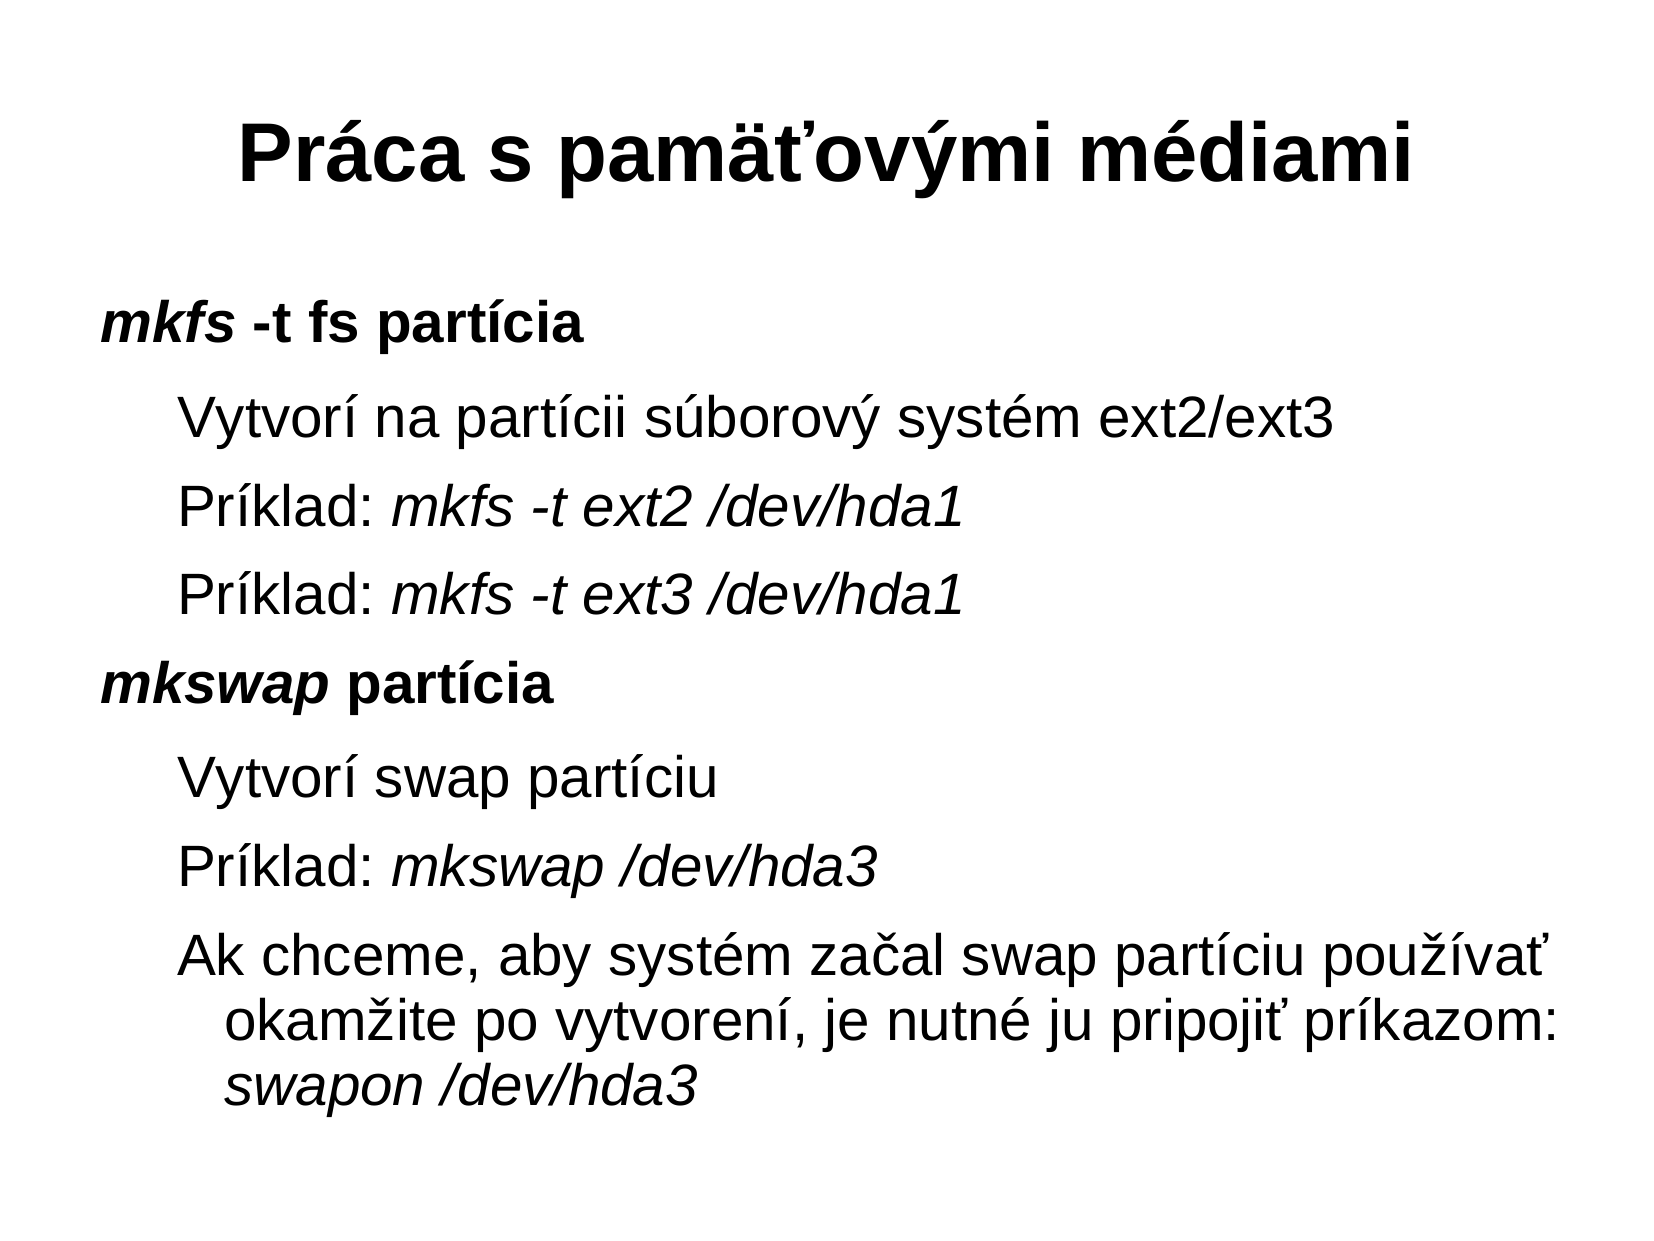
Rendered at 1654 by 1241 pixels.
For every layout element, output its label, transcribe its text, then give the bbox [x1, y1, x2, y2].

title Práca s pamäťovými médiami [82, 49, 1571, 257]
list mkfs -t fs partícia Vytvorí na partícii súborový systém ext2/ext3 Príklad: mkfs -t ext2 /dev/hda1 Príklad: mkfs -t ext3 /dev/hda1 mkswap partícia Vytvorí swap partíciu Príklad: mkswap /dev/hda3 Ak chceme, aby systém začal swap partíciu používať okamžite po vytvorení, je nutné ju pripojiť príkazom: swapon /dev/hda3 [82, 290, 1571, 1119]
